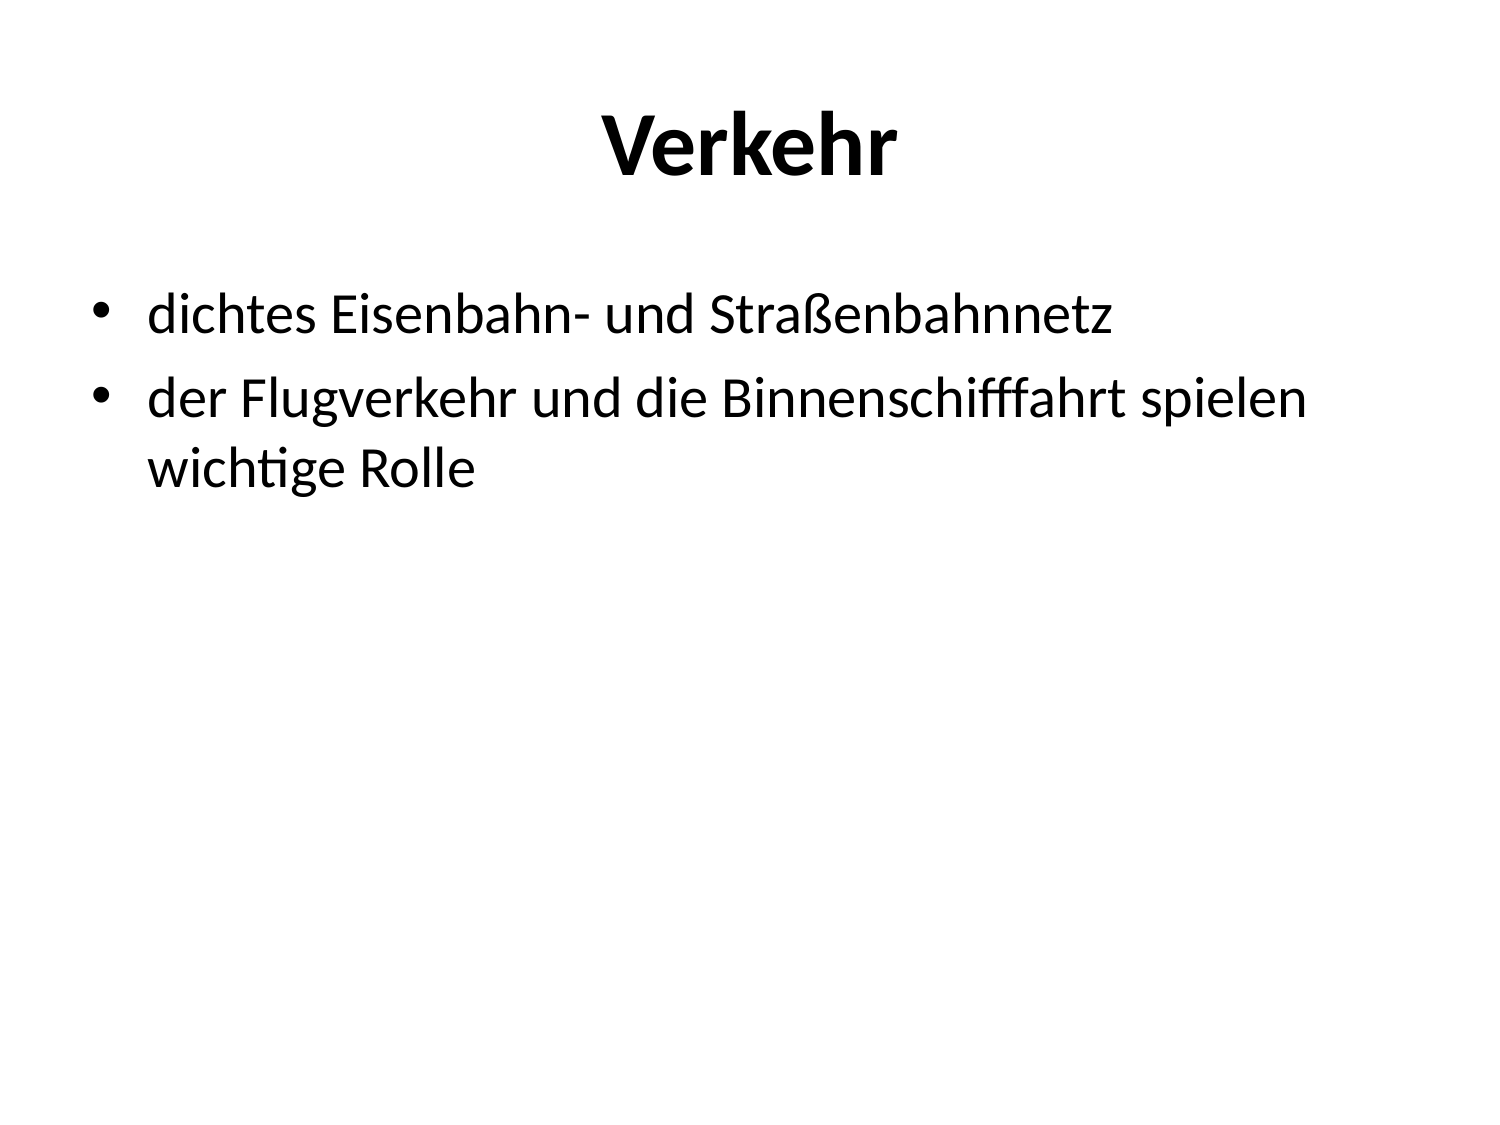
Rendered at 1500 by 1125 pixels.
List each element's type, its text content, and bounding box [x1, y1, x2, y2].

list dichtes Eisenbahn- und Straßenbahnnetz der Flugverkehr und die Binnenschifffahrt spielen wichtige Rolle [76, 267, 1427, 1010]
title Verkehr [75, 45, 1426, 233]
